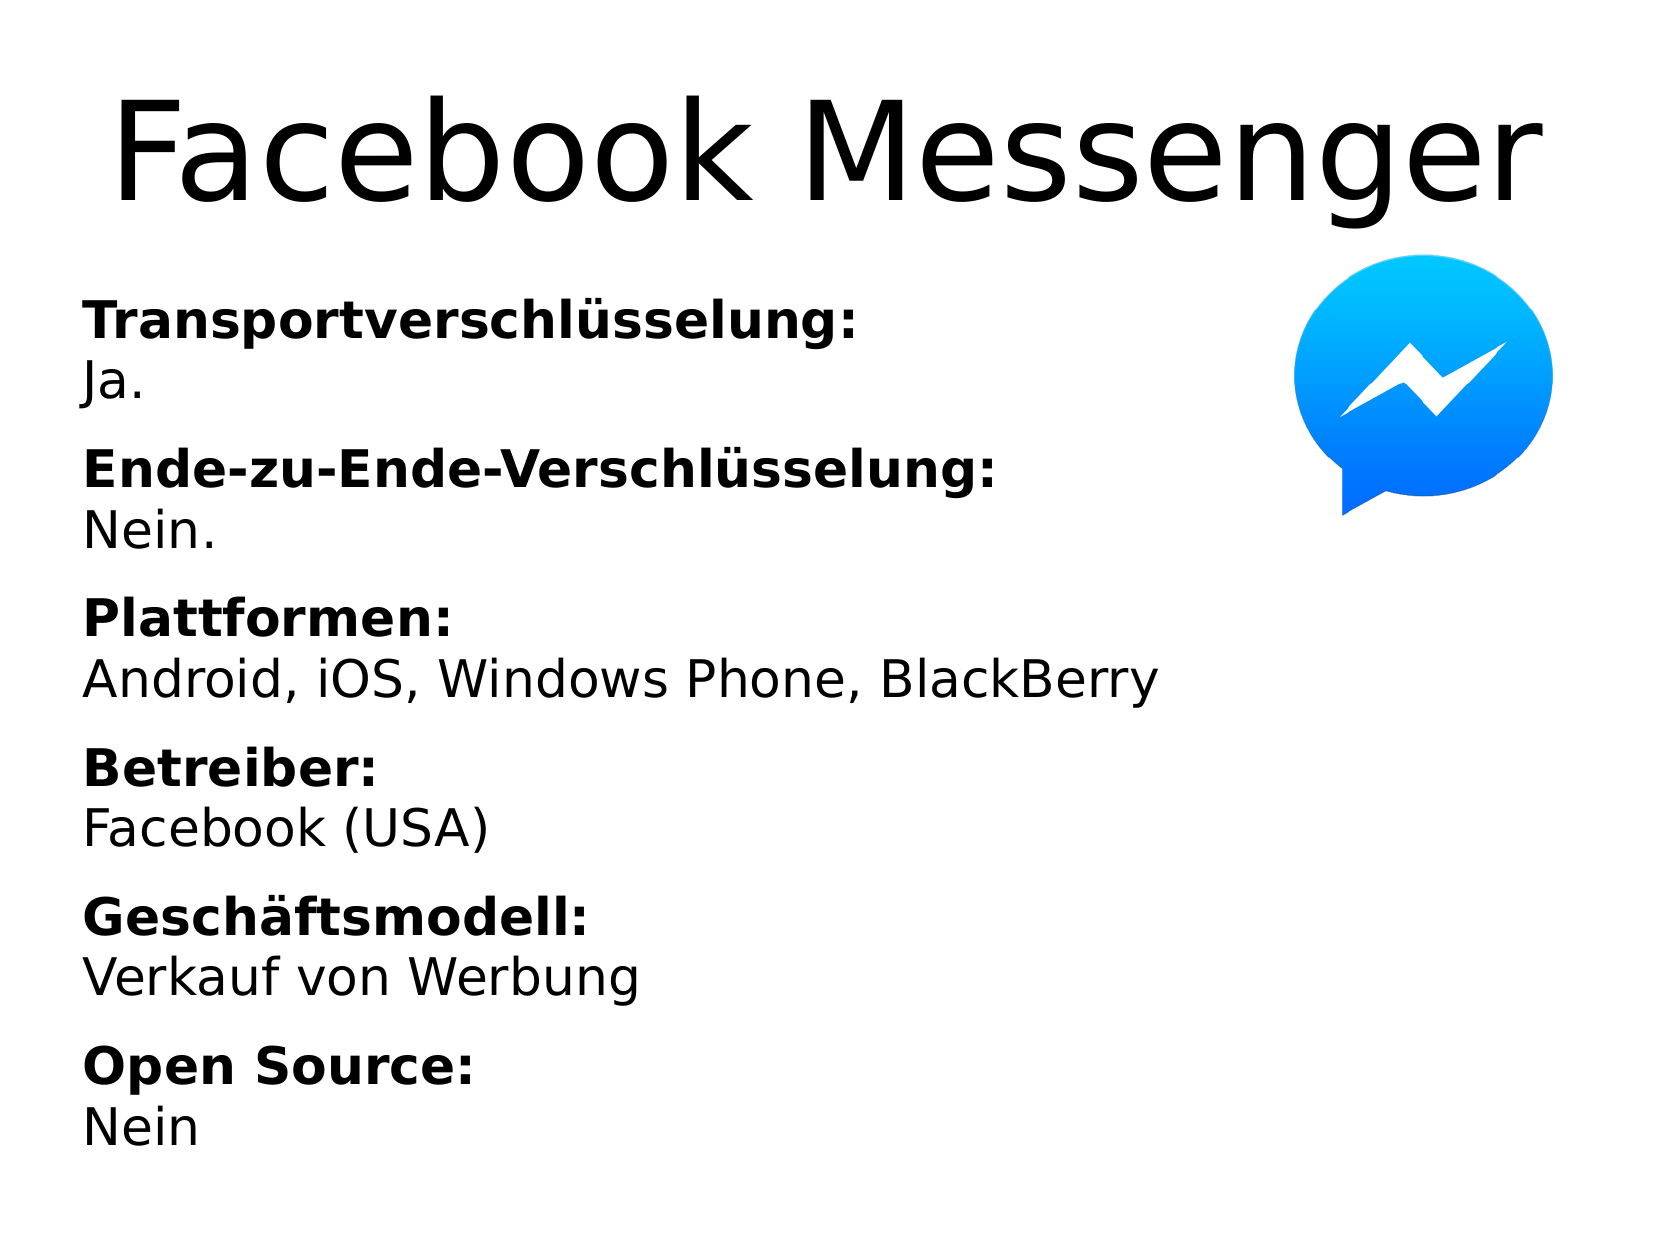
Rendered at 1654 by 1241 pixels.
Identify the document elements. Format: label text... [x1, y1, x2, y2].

title Facebook Messenger [82, 49, 1571, 257]
list Transportverschlüsselung: Ja. Ende-zu-Ende-Verschlüsselung: Nein. Plattformen: Android, iOS, Windows Phone, BlackBerry Betreiber: Facebook (USA) Geschäftsmodell: Verkauf von Werbung Open Source: Nein [82, 290, 1571, 1158]
picture [1275, 236, 1571, 532]
